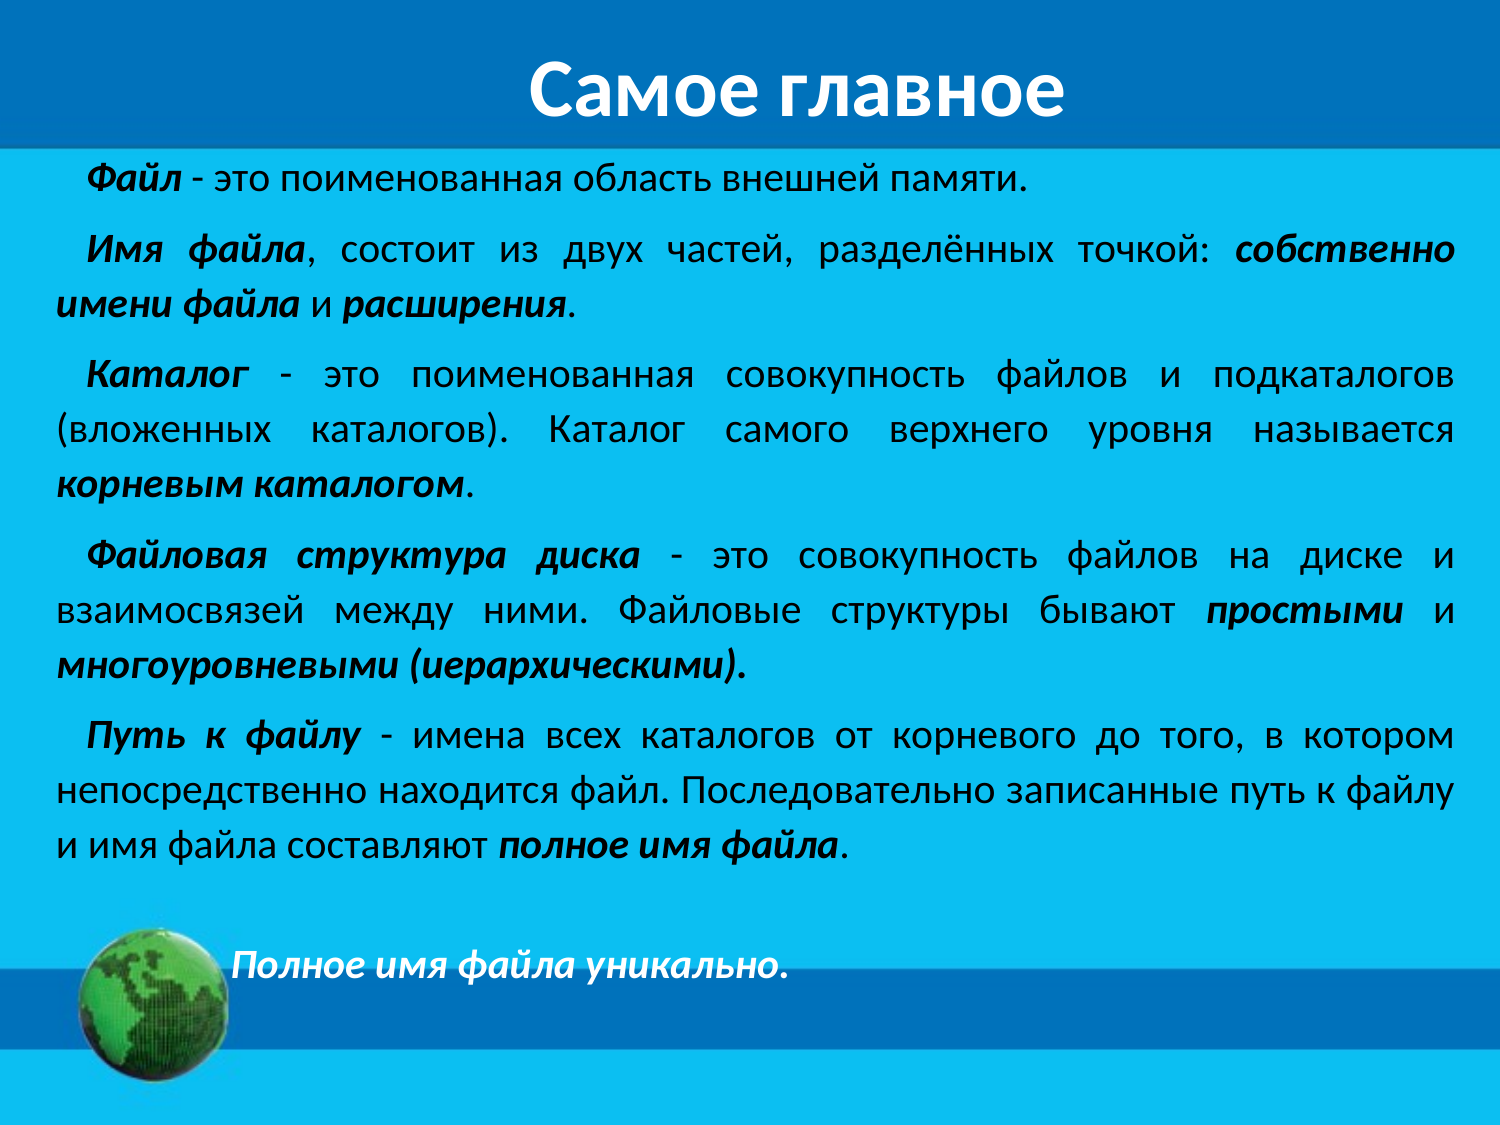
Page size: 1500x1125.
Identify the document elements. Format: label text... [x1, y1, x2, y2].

picture [0, 0, 1500, 146]
text_box Самое главное [171, 30, 1426, 135]
picture [0, 971, 1500, 1084]
text_box Файл - это поименованная область внешней памяти. Имя файла, состоит из двух частей, разделённых точкой: собственно имени файла и расширения. Каталог - это поименованная совокупность файлов и подкаталогов (вложенных каталогов). Каталог самого верхнего уровня называется корневым каталогом. Файловая структура диска - это совокупность файлов на диске и взаимосвязей между ними. Файловые структуры бывают простыми и многоуровневыми (иерархическими). Путь к файлу - имена всех каталогов от корневого до того, в котором непосредственно находится файл. Последовательно записанные путь к файлу и имя файла составляют полное имя файла. Полное имя файла уникально. [41, 137, 1471, 995]
